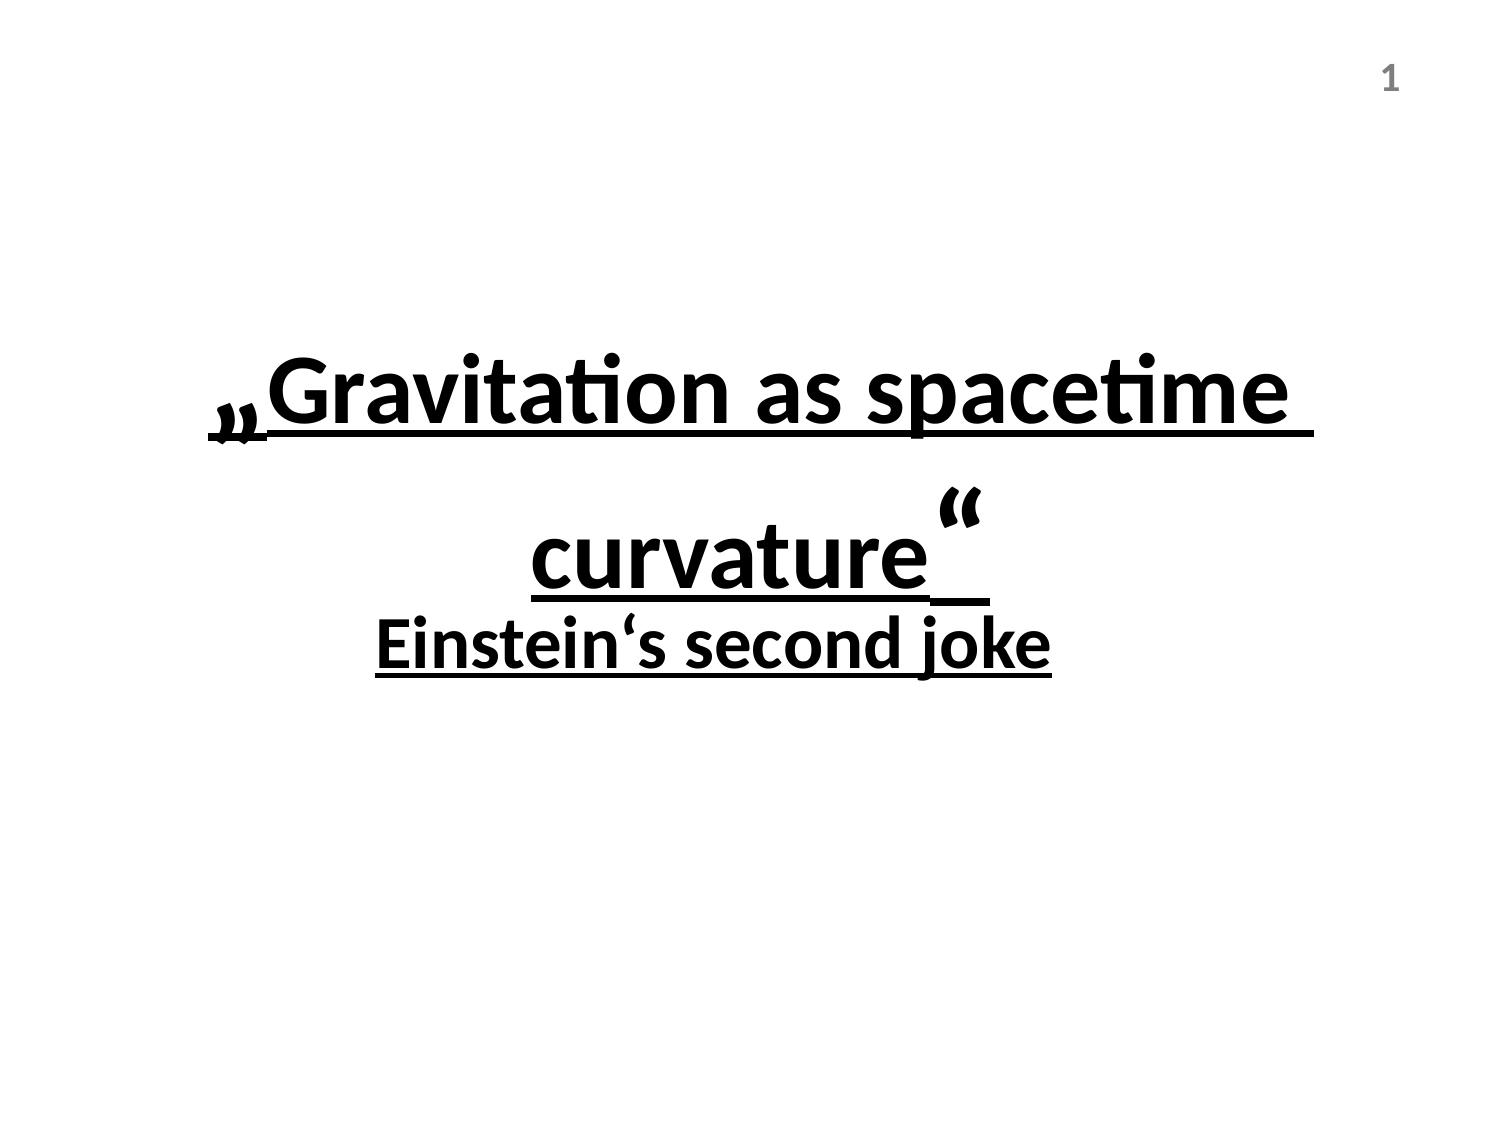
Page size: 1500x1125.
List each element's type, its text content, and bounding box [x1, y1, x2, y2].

title „Gravitation as spacetime curvature“ [94, 278, 1427, 421]
text_box Einstein‘s second joke [360, 586, 1075, 693]
text_box [1364, 42, 1437, 103]
